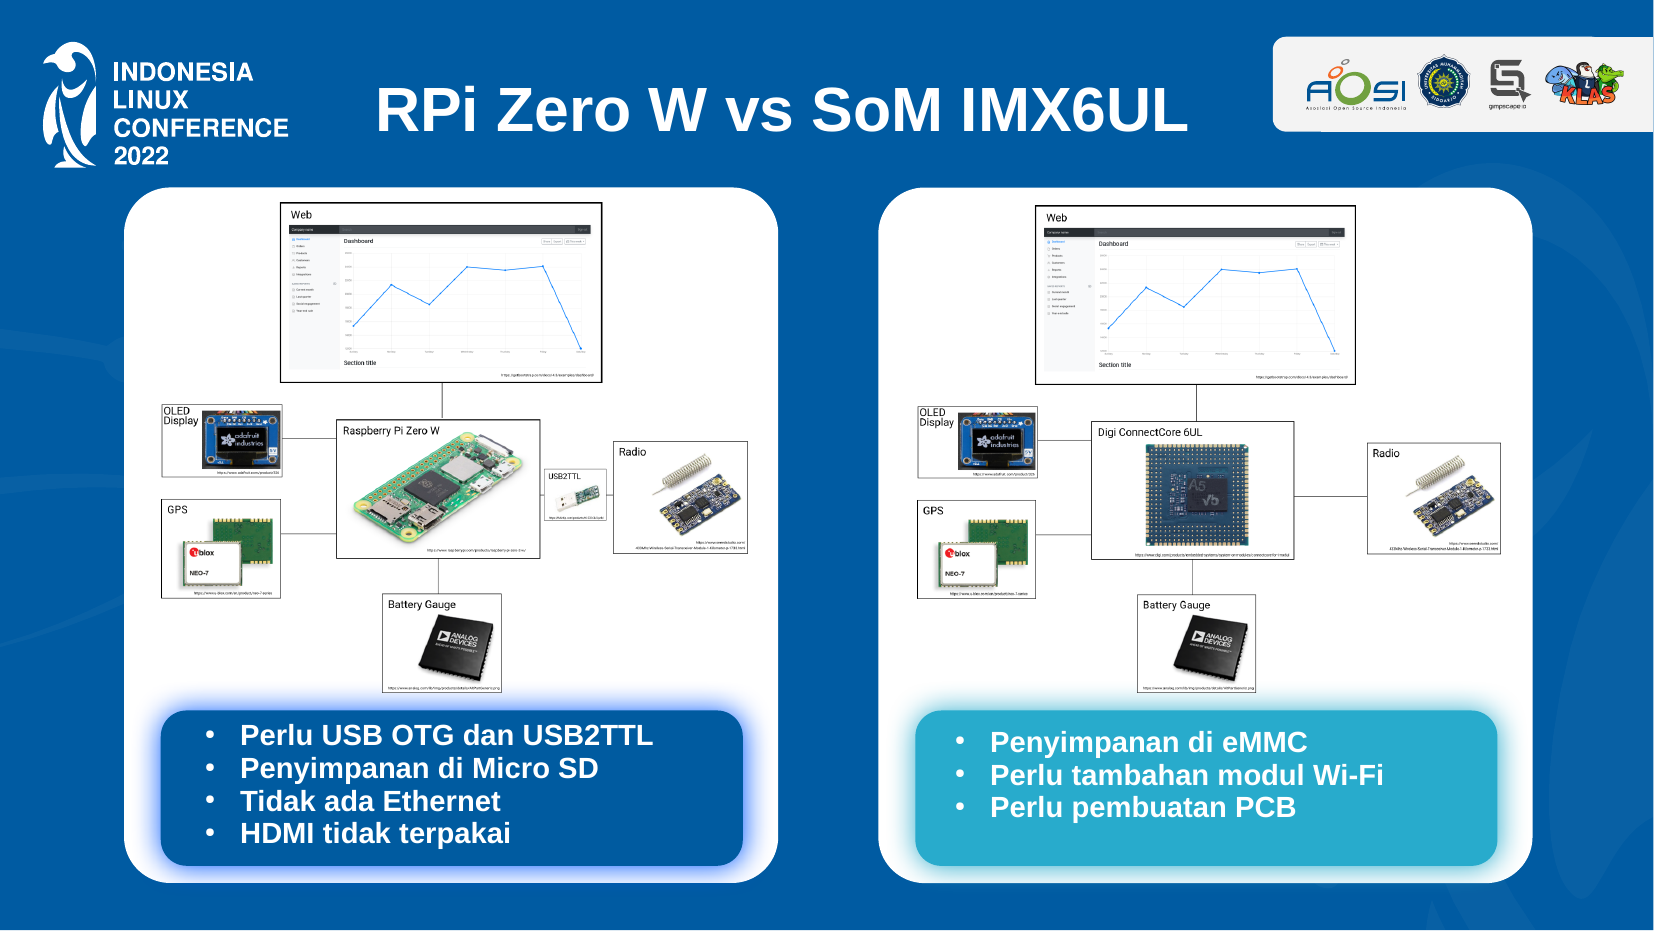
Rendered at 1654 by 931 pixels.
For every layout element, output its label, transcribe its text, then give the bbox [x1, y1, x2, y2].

text_box [124, 187, 779, 883]
picture [917, 205, 1501, 693]
text_box Perlu USB OTG dan USB2TTL Penyimpanan di Micro SD Tidak ada Ethernet HDMI tidak terpakai [204, 693, 676, 867]
picture [1417, 54, 1471, 75]
text_box Penyimpanan di eMMC Perlu tambahan modul Wi-Fi Perlu pembuatan PCB [954, 693, 1388, 824]
picture [161, 202, 748, 693]
picture [1545, 62, 1624, 105]
title RPi Zero W vs SoM IMX6UL [375, 75, 1538, 188]
text_box [878, 188, 1533, 884]
